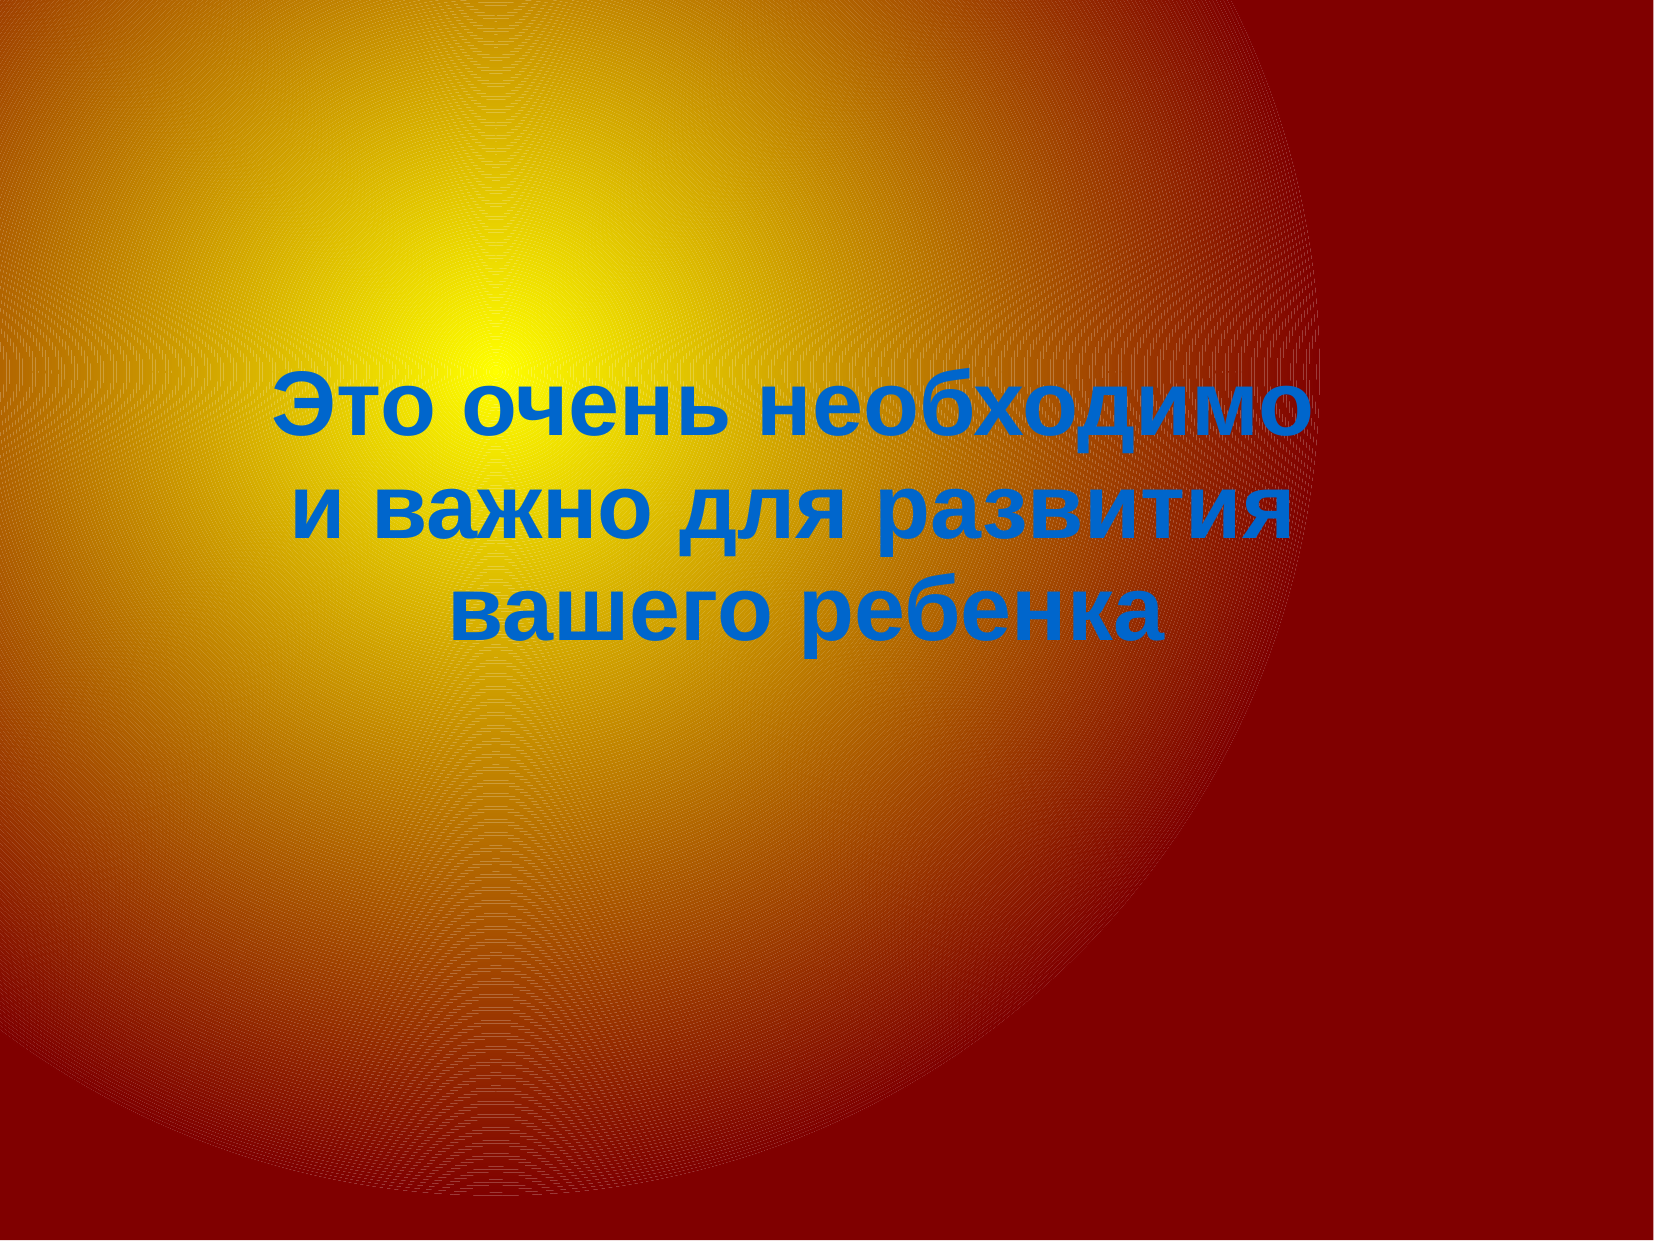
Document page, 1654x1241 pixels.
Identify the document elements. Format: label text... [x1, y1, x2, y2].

title Это очень необходимо и важно для развития вашего ребенка [135, 215, 1477, 798]
